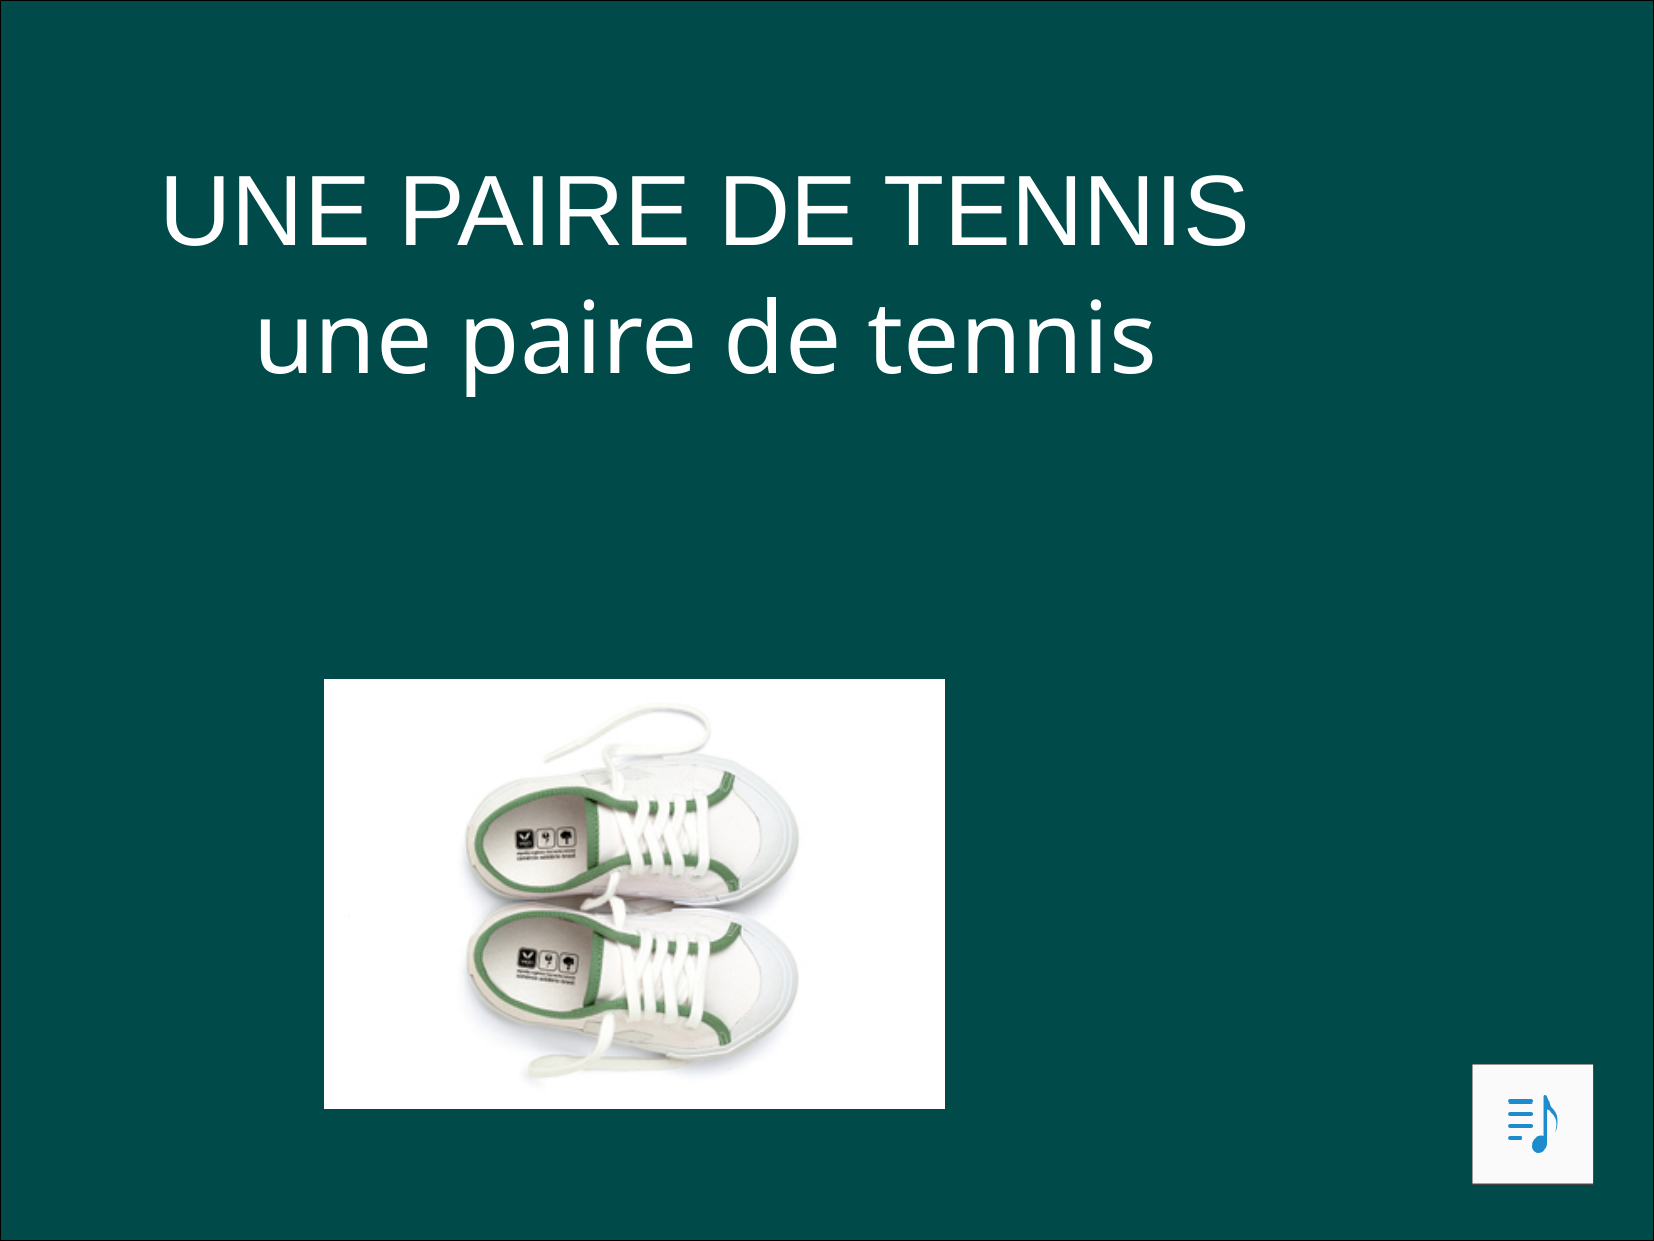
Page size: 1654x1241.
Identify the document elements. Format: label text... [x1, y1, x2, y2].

text_box [0, 0, 1654, 1241]
text_box UNE PAIRE DE TENNIS une paire de tennis [145, 147, 1266, 450]
picture [324, 679, 945, 1109]
